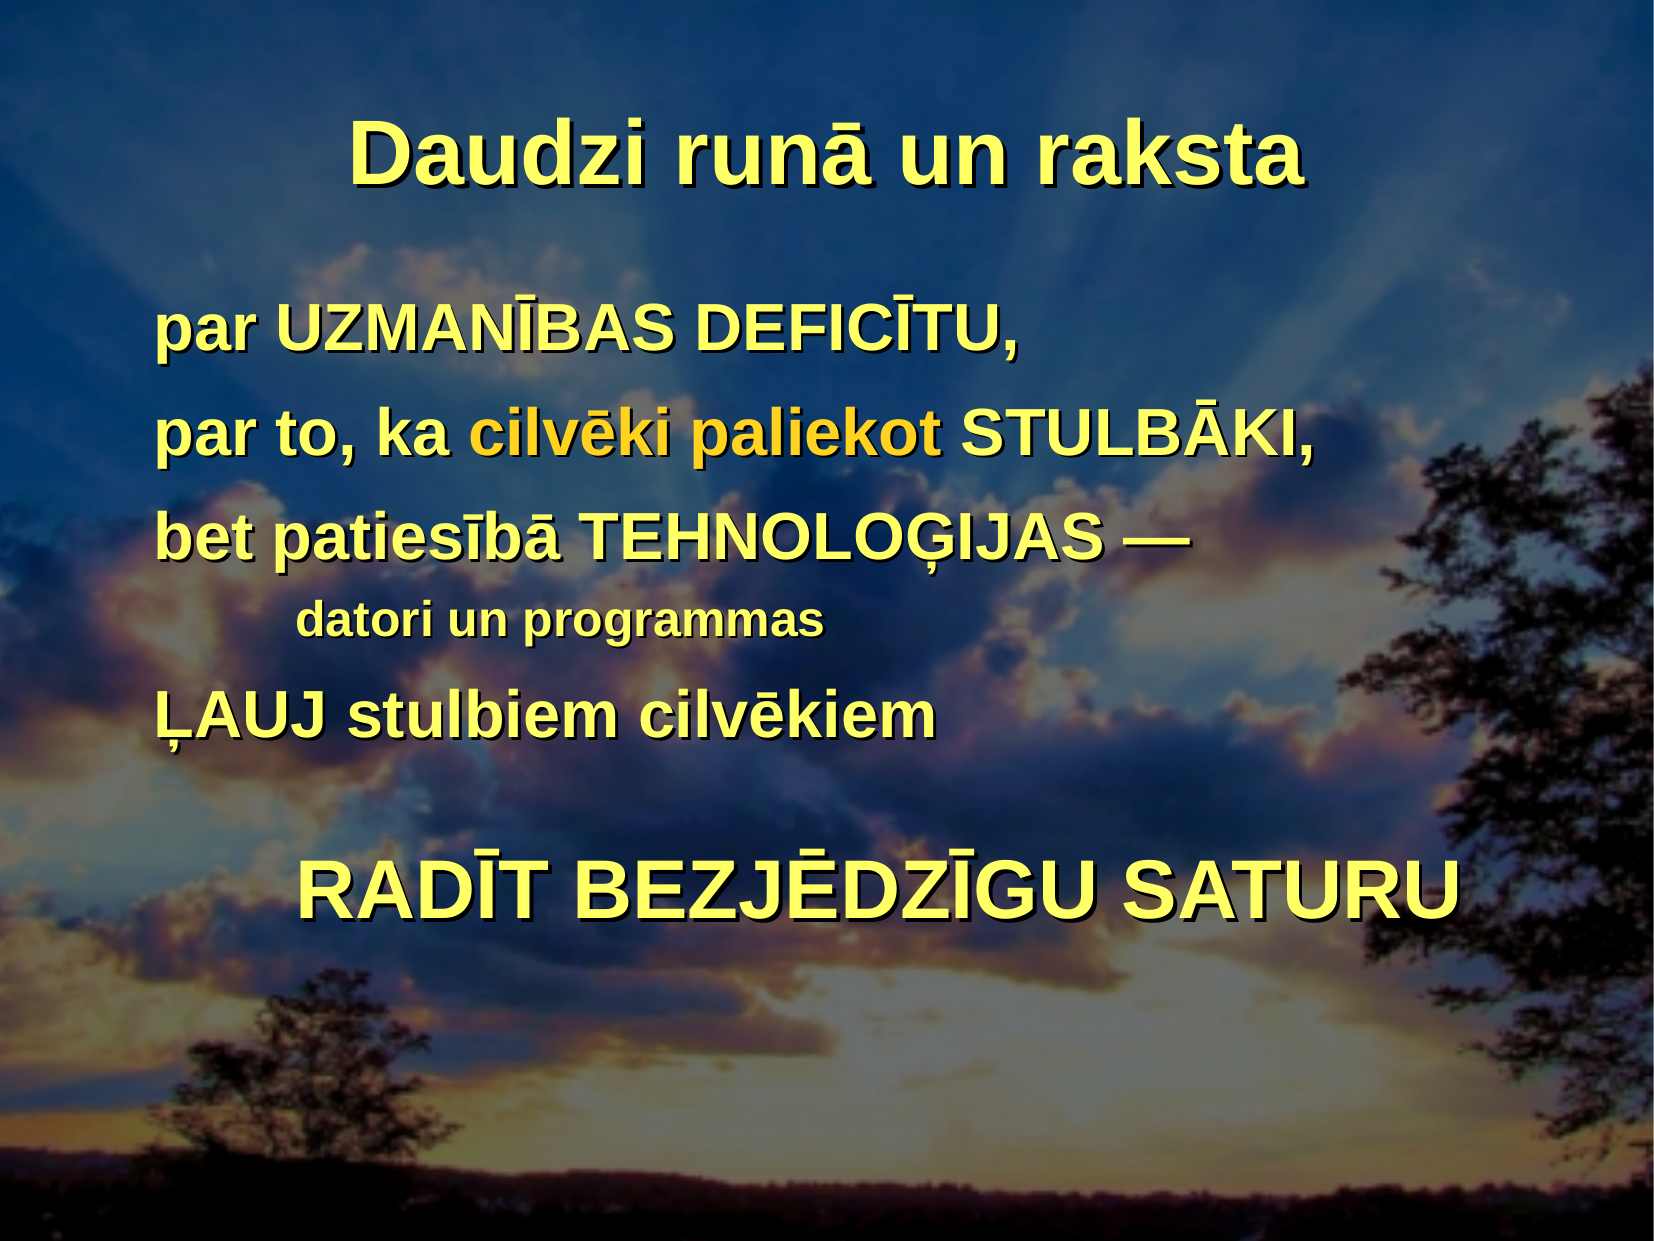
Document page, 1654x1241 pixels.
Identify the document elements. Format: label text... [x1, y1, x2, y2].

list par UZMANĪBAS DEFICĪTU, par to, ka cilvēki paliekot STULBĀKI, bet patiesībā TEHNOLOĢIJAS — datori un programmas ĻAUJ stulbiem cilvēkiem RADĪT BEZJĒDZĪGU SATURU [82, 290, 1571, 1205]
picture [0, 0, 1654, 1241]
title Daudzi runā un raksta [82, 49, 1571, 257]
